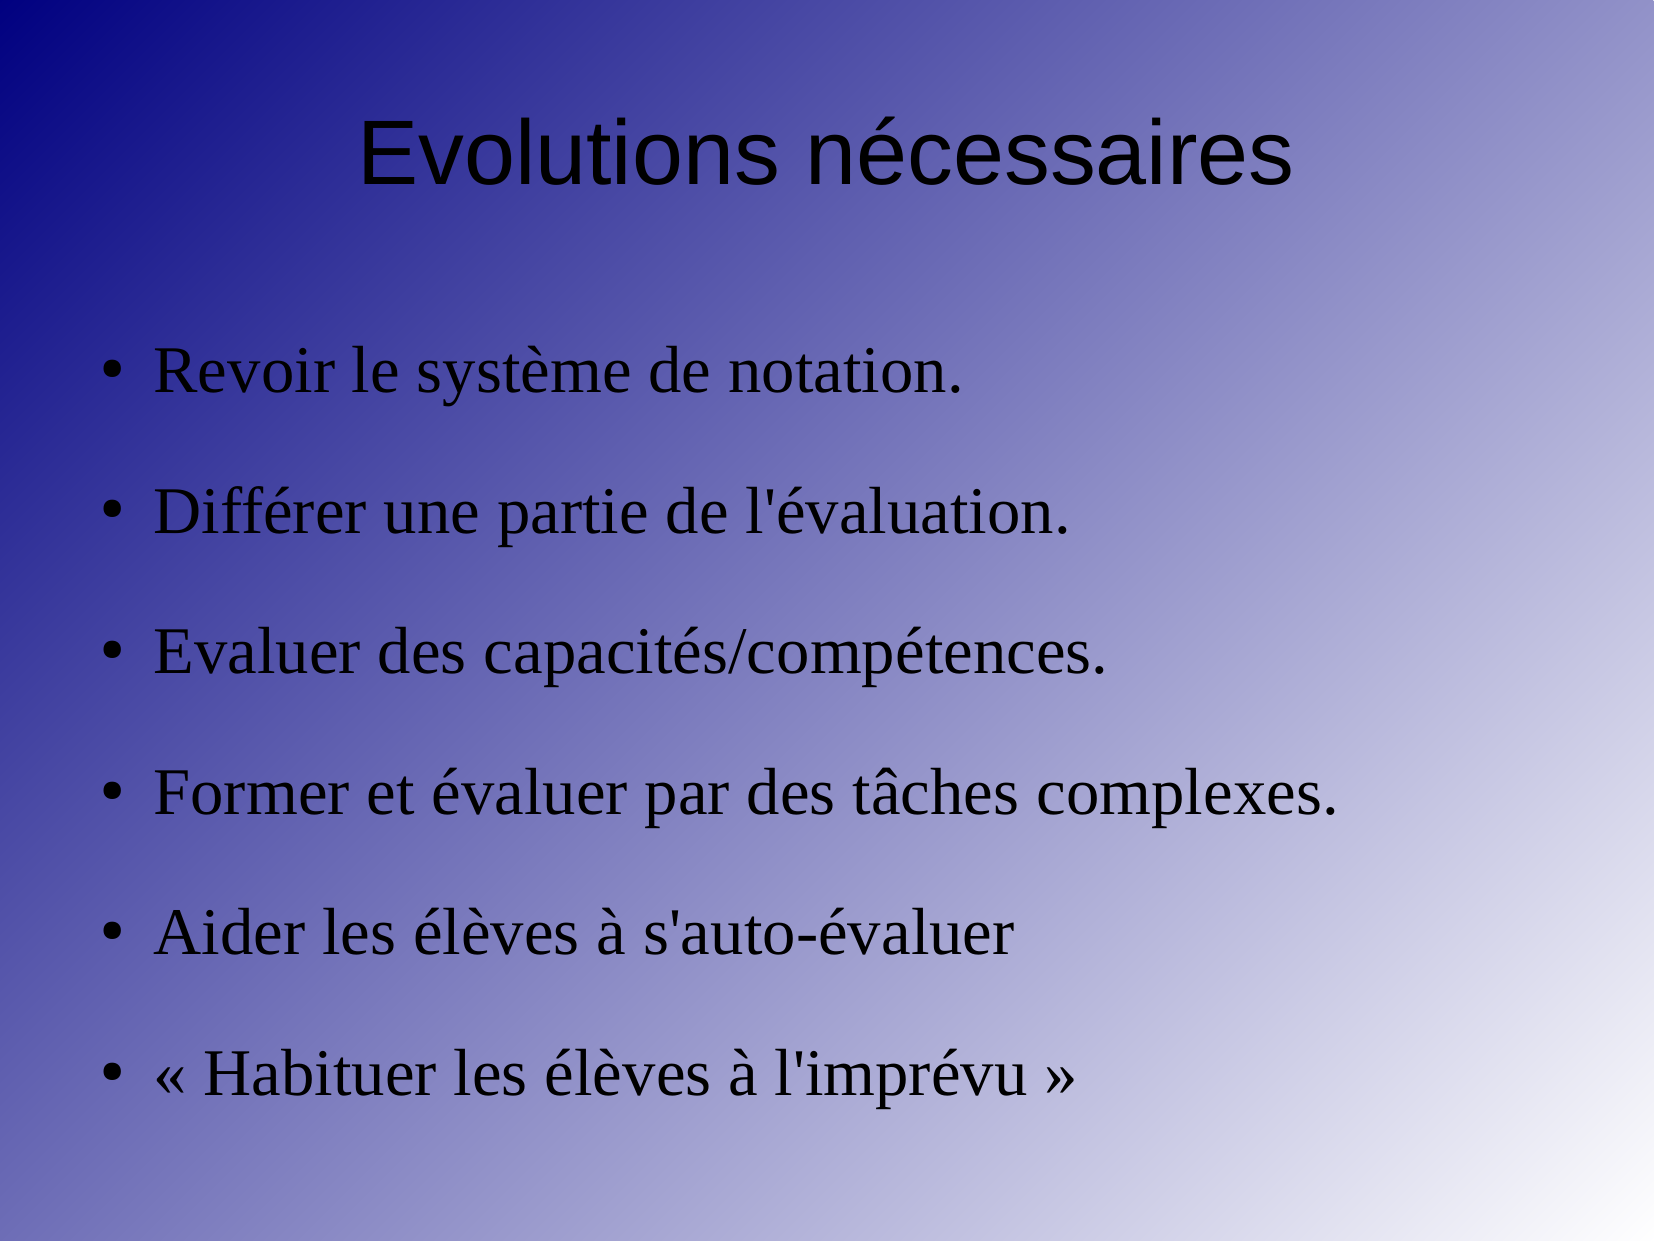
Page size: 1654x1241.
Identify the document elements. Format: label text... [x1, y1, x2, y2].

title Evolutions nécessaires [82, 49, 1571, 257]
list Revoir le système de notation. Différer une partie de l'évaluation. Evaluer des capacités/compétences. Former et évaluer par des tâches complexes. Aider les élèves à s'auto-évaluer « Habituer les élèves à l'imprévu » [82, 296, 1571, 1100]
